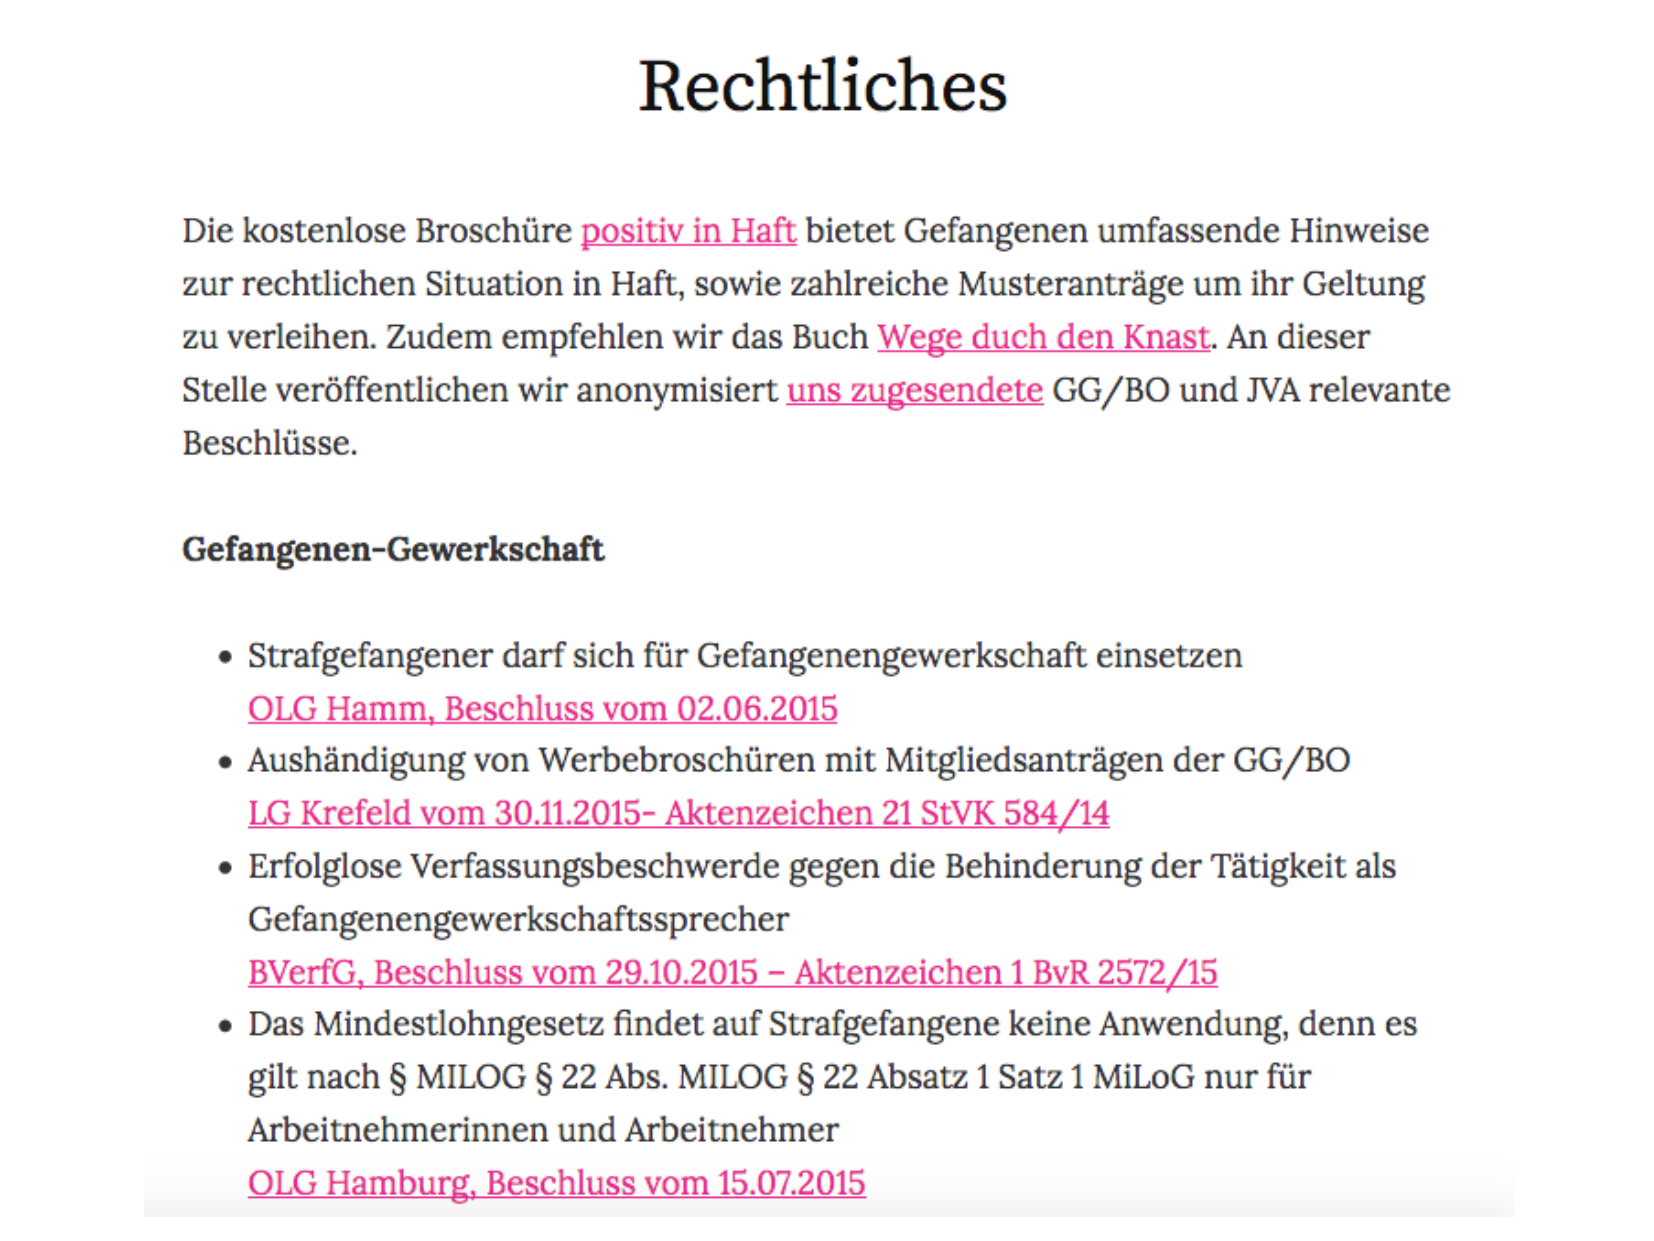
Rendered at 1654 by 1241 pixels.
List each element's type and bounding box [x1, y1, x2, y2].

picture [144, 0, 1515, 1217]
